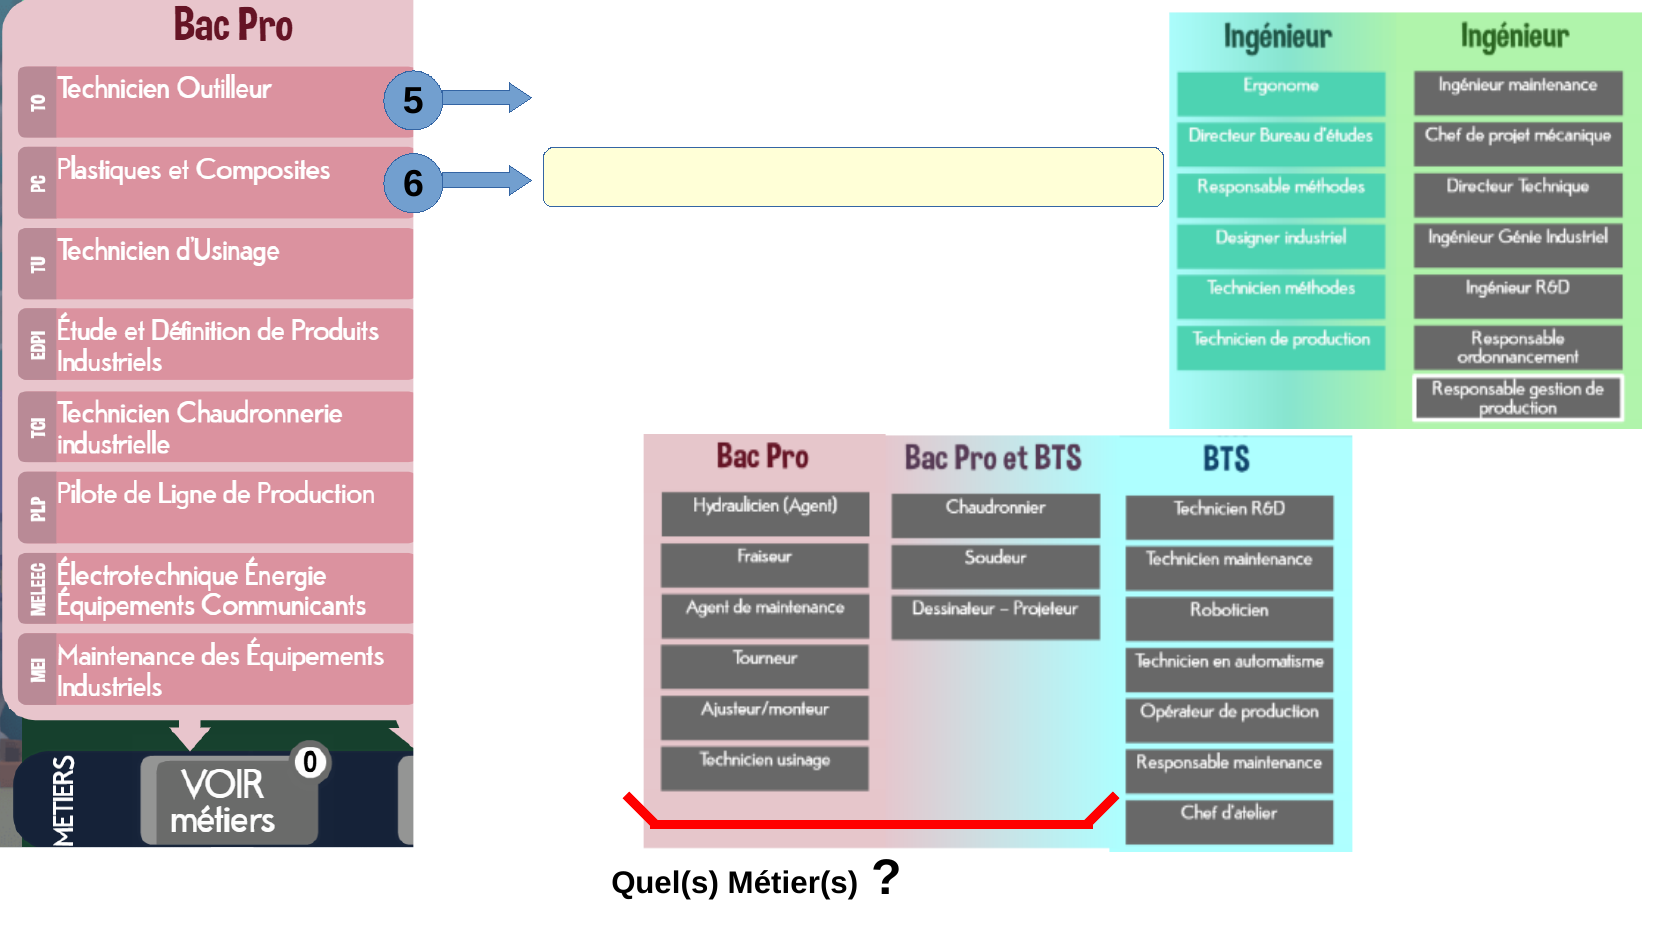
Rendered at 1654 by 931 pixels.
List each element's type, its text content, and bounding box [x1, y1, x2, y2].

text_box Quel(s) Métier(s) [596, 857, 892, 908]
picture [643, 434, 1353, 852]
text_box [543, 147, 1164, 207]
text_box ? [856, 842, 916, 913]
picture [1169, 11, 1642, 429]
picture [0, 0, 414, 857]
text_box 6 [383, 153, 443, 213]
text_box 5 [383, 70, 443, 130]
text_box [442, 165, 532, 196]
text_box [442, 82, 532, 113]
